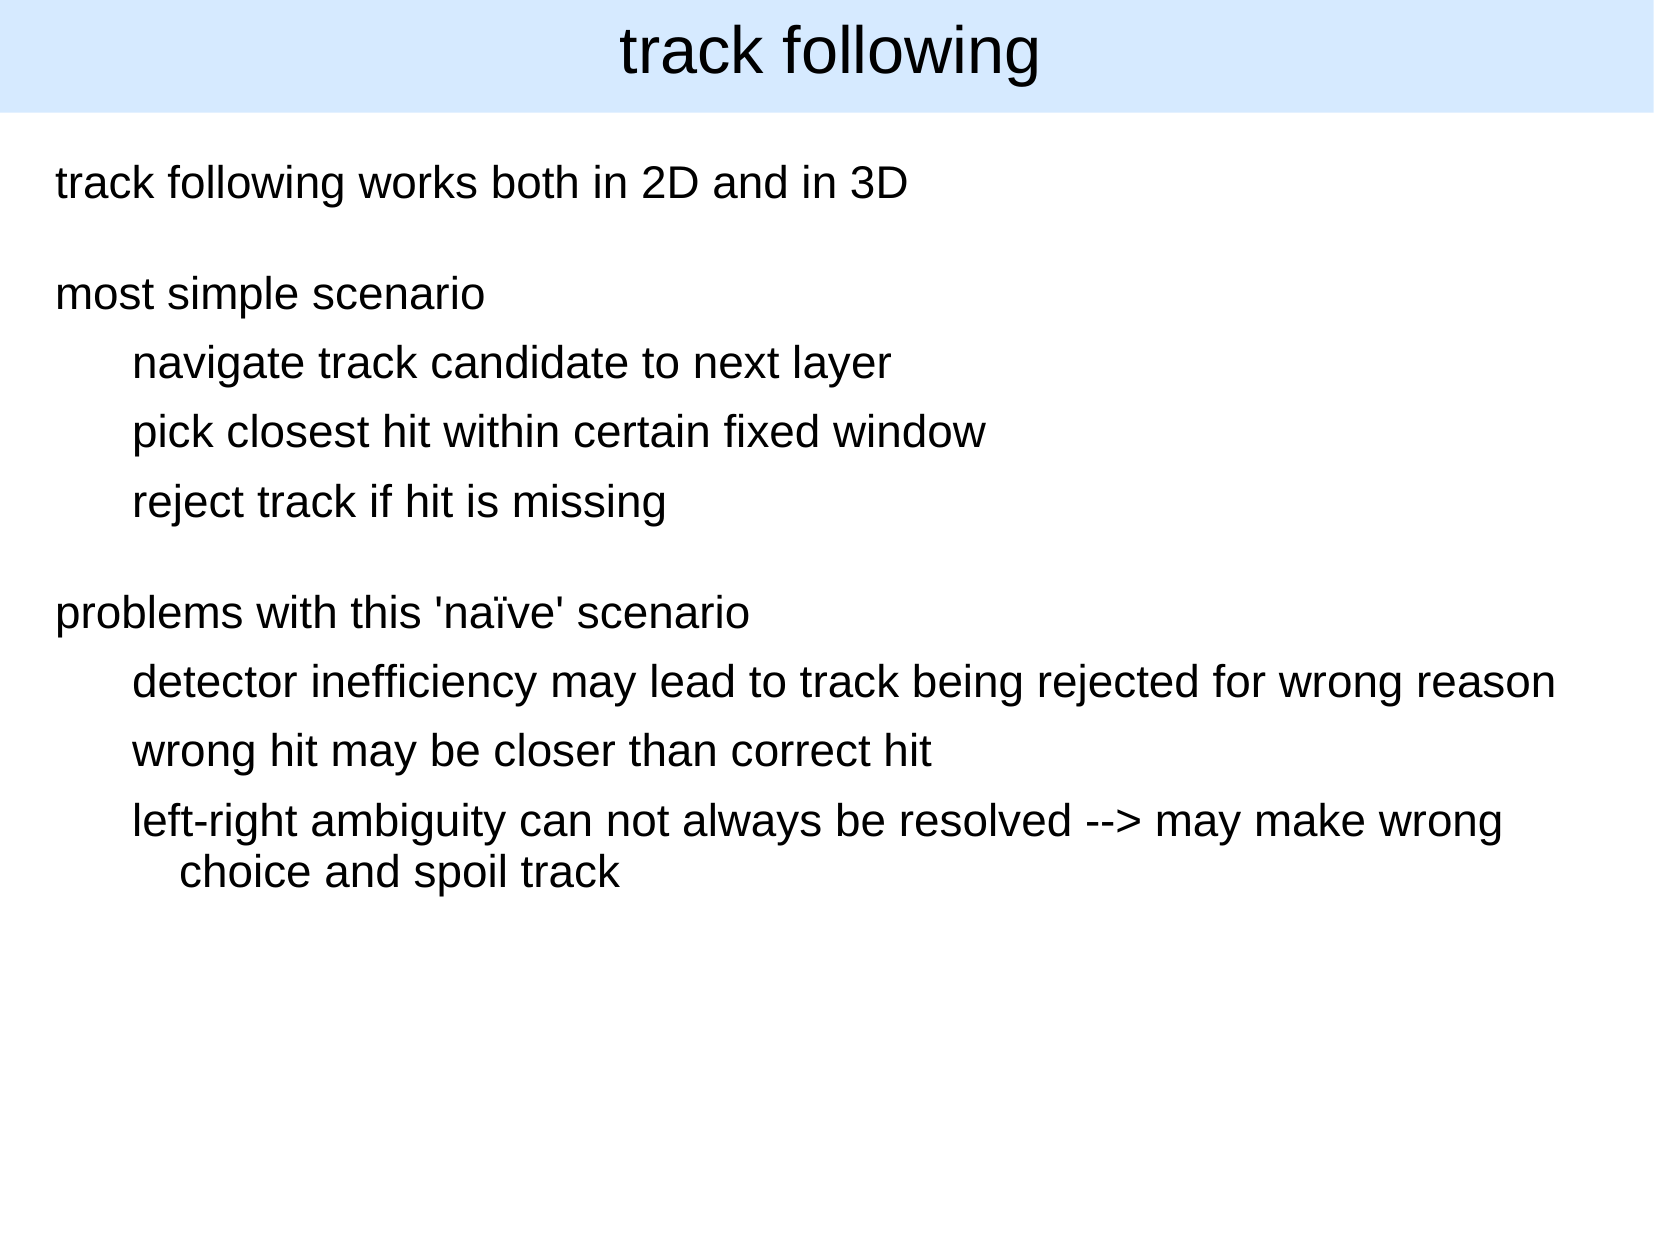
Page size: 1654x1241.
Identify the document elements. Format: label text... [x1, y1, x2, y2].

title track following [86, 0, 1576, 100]
list track following works both in 2D and in 3D most simple scenario navigate track candidate to next layer pick closest hit within certain fixed window reject track if hit is missing problems with this 'naïve' scenario detector inefficiency may lead to track being rejected for wrong reason wrong hit may be closer than correct hit left-right ambiguity can not always be resolved --> may make wrong choice and spoil track [37, 156, 1613, 1065]
